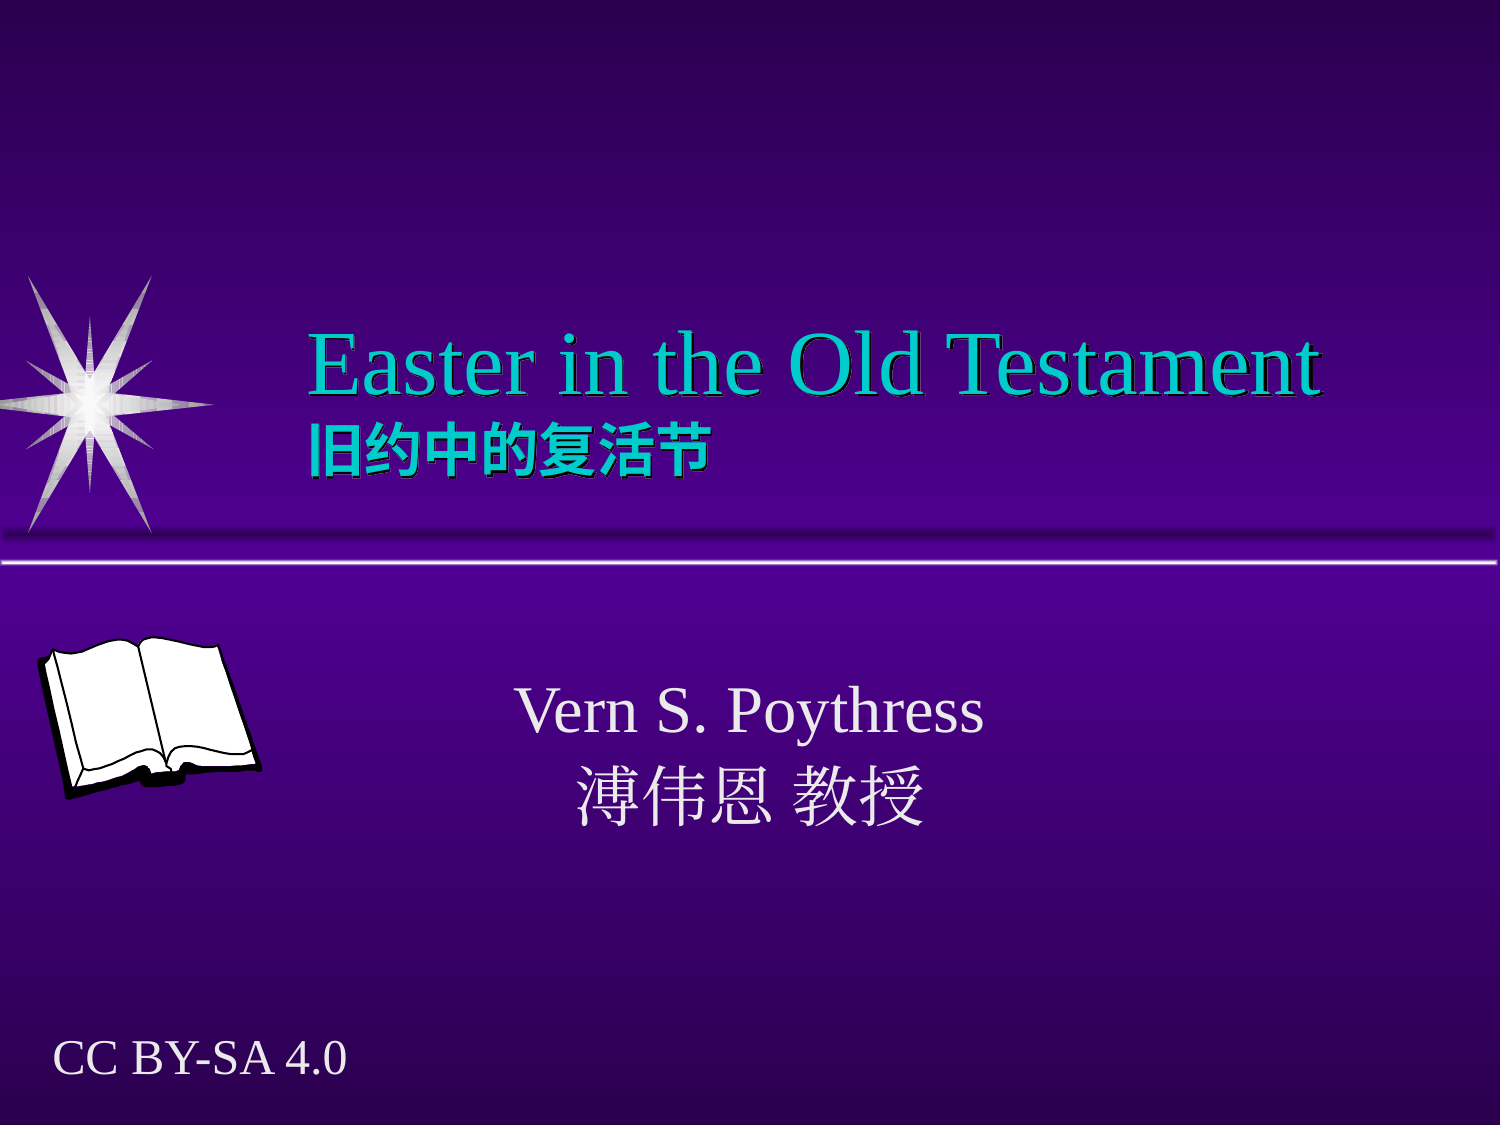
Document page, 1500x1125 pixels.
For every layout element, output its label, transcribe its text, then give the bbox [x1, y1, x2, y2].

title Easter in the Old Testament 旧约中的复活节 [177, 295, 1453, 483]
subtitle Vern S. Poythress 溥伟恩 教授 [75, 675, 1425, 815]
text_box CC BY-SA 4.0 [37, 1017, 488, 1088]
text_box [46, 655, 81, 786]
text_box [37, 656, 263, 800]
text_box [140, 639, 256, 773]
text_box [55, 641, 161, 768]
text_box [77, 751, 170, 788]
